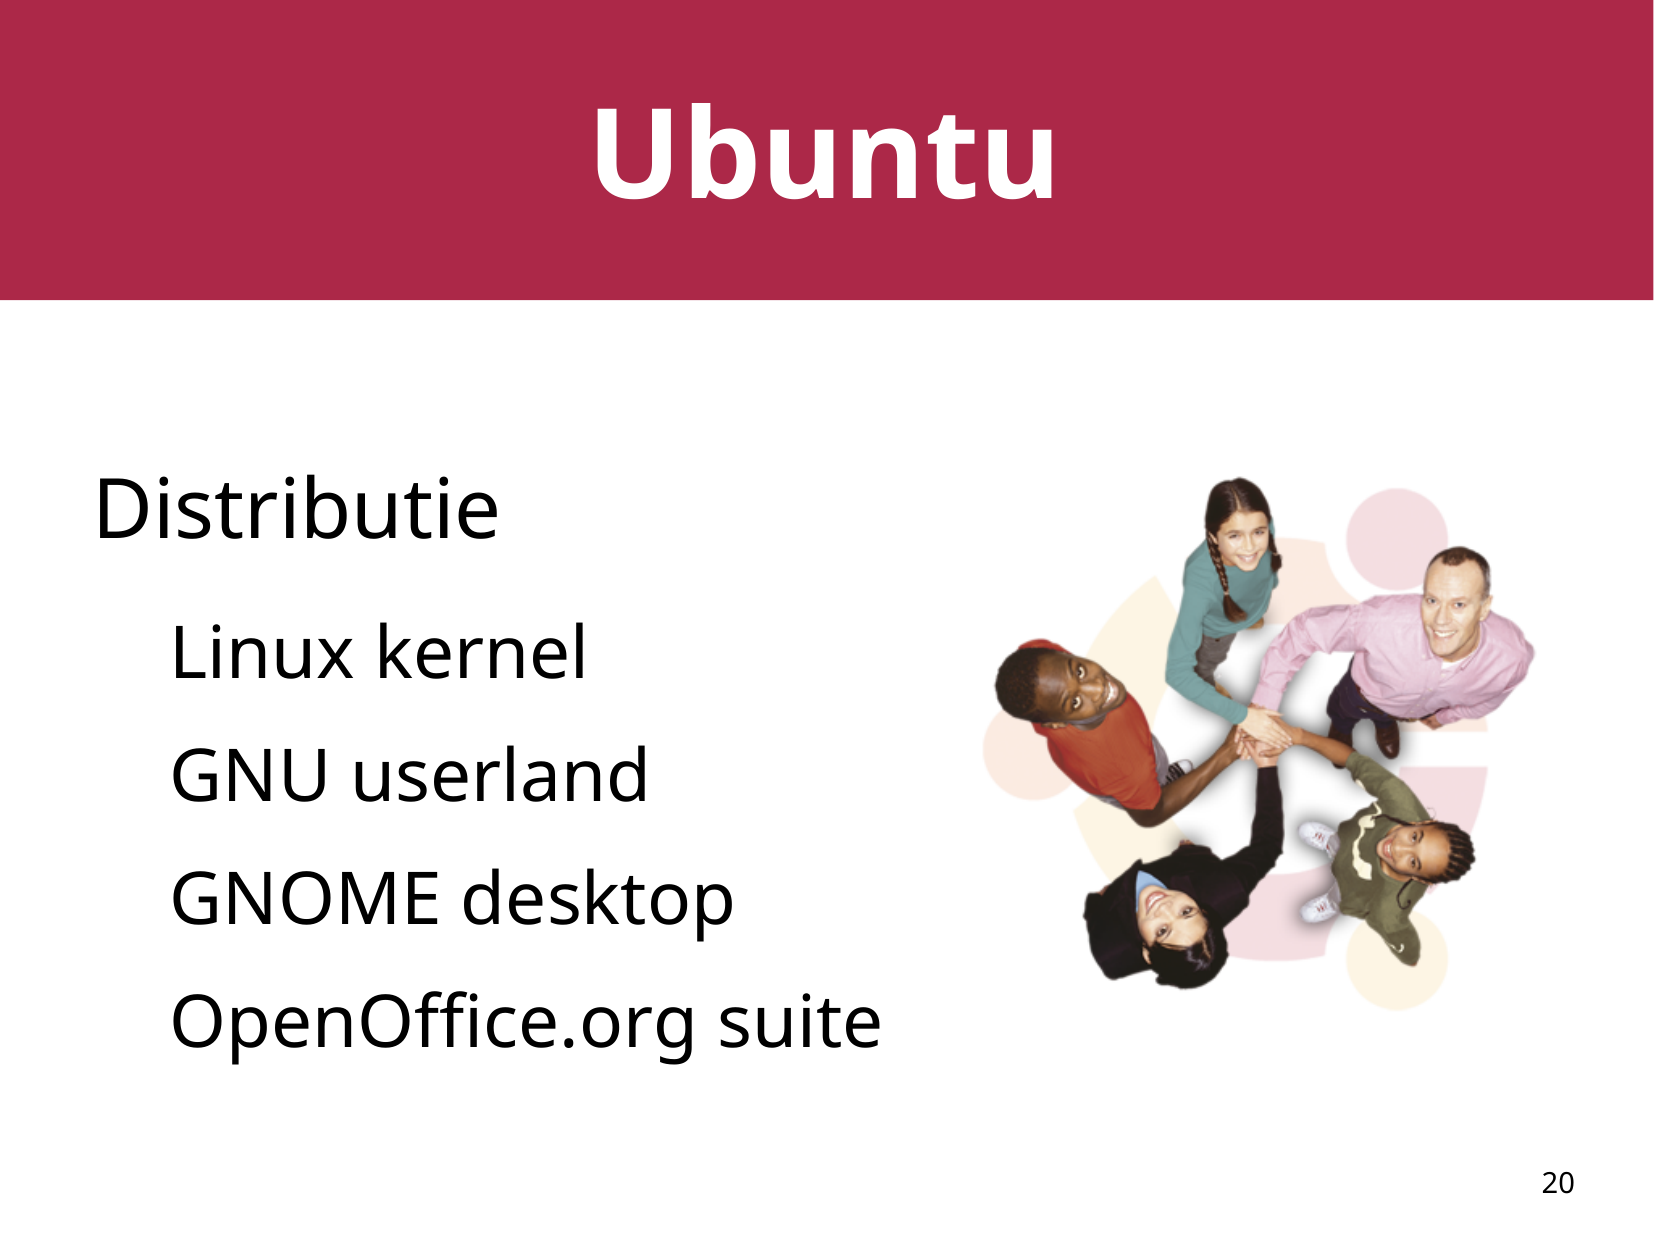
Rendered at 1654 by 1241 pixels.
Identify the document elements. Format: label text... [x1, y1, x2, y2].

picture [975, 469, 1540, 1013]
list Distributie Linux kernel GNU userland GNOME desktop OpenOffice.org suite [75, 450, 938, 1126]
title Ubuntu [75, 0, 1576, 301]
